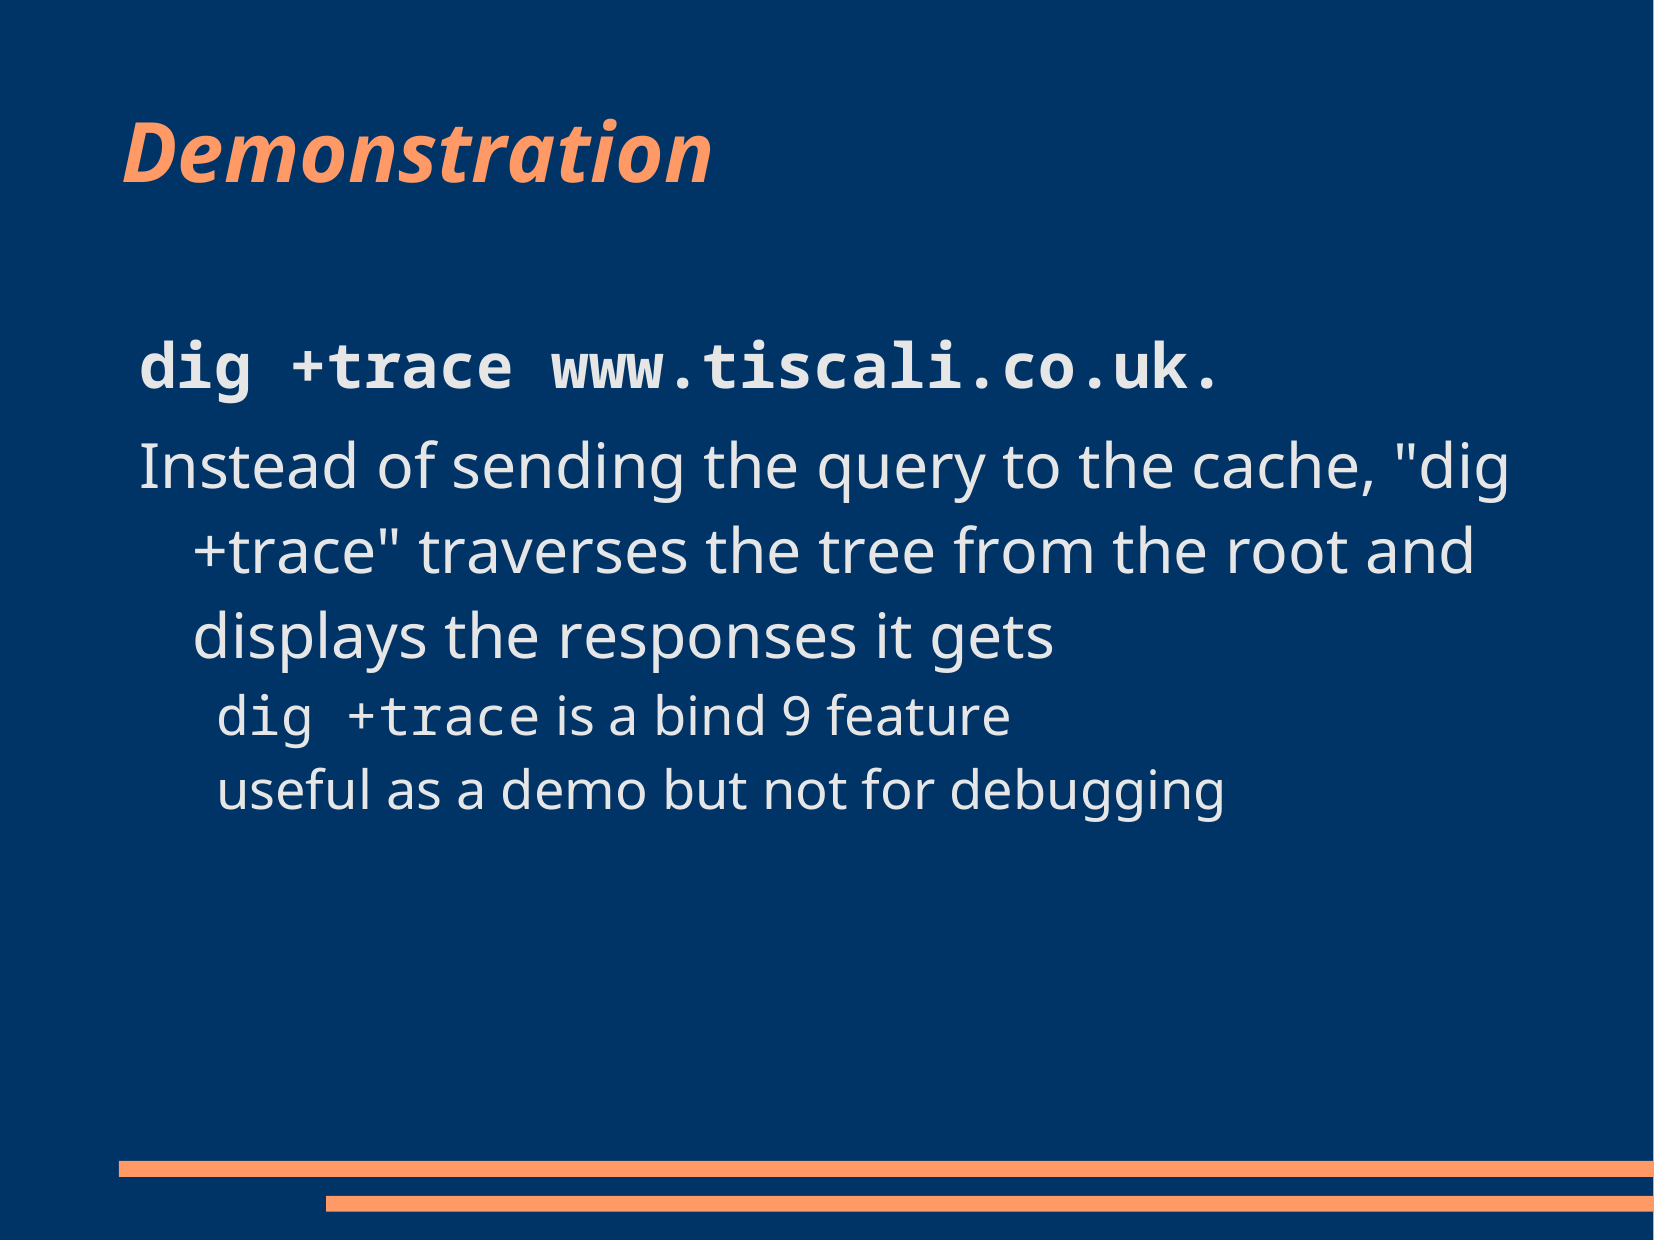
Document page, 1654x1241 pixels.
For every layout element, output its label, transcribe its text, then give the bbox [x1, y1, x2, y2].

list dig +trace www.tiscali.co.uk. Instead of sending the query to the cache, "dig +trace" traverses the tree from the root and displays the responses it gets dig +trace is a bind 9 feature useful as a demo but not for debugging [121, 322, 1561, 1133]
title Demonstration [121, 46, 1534, 254]
